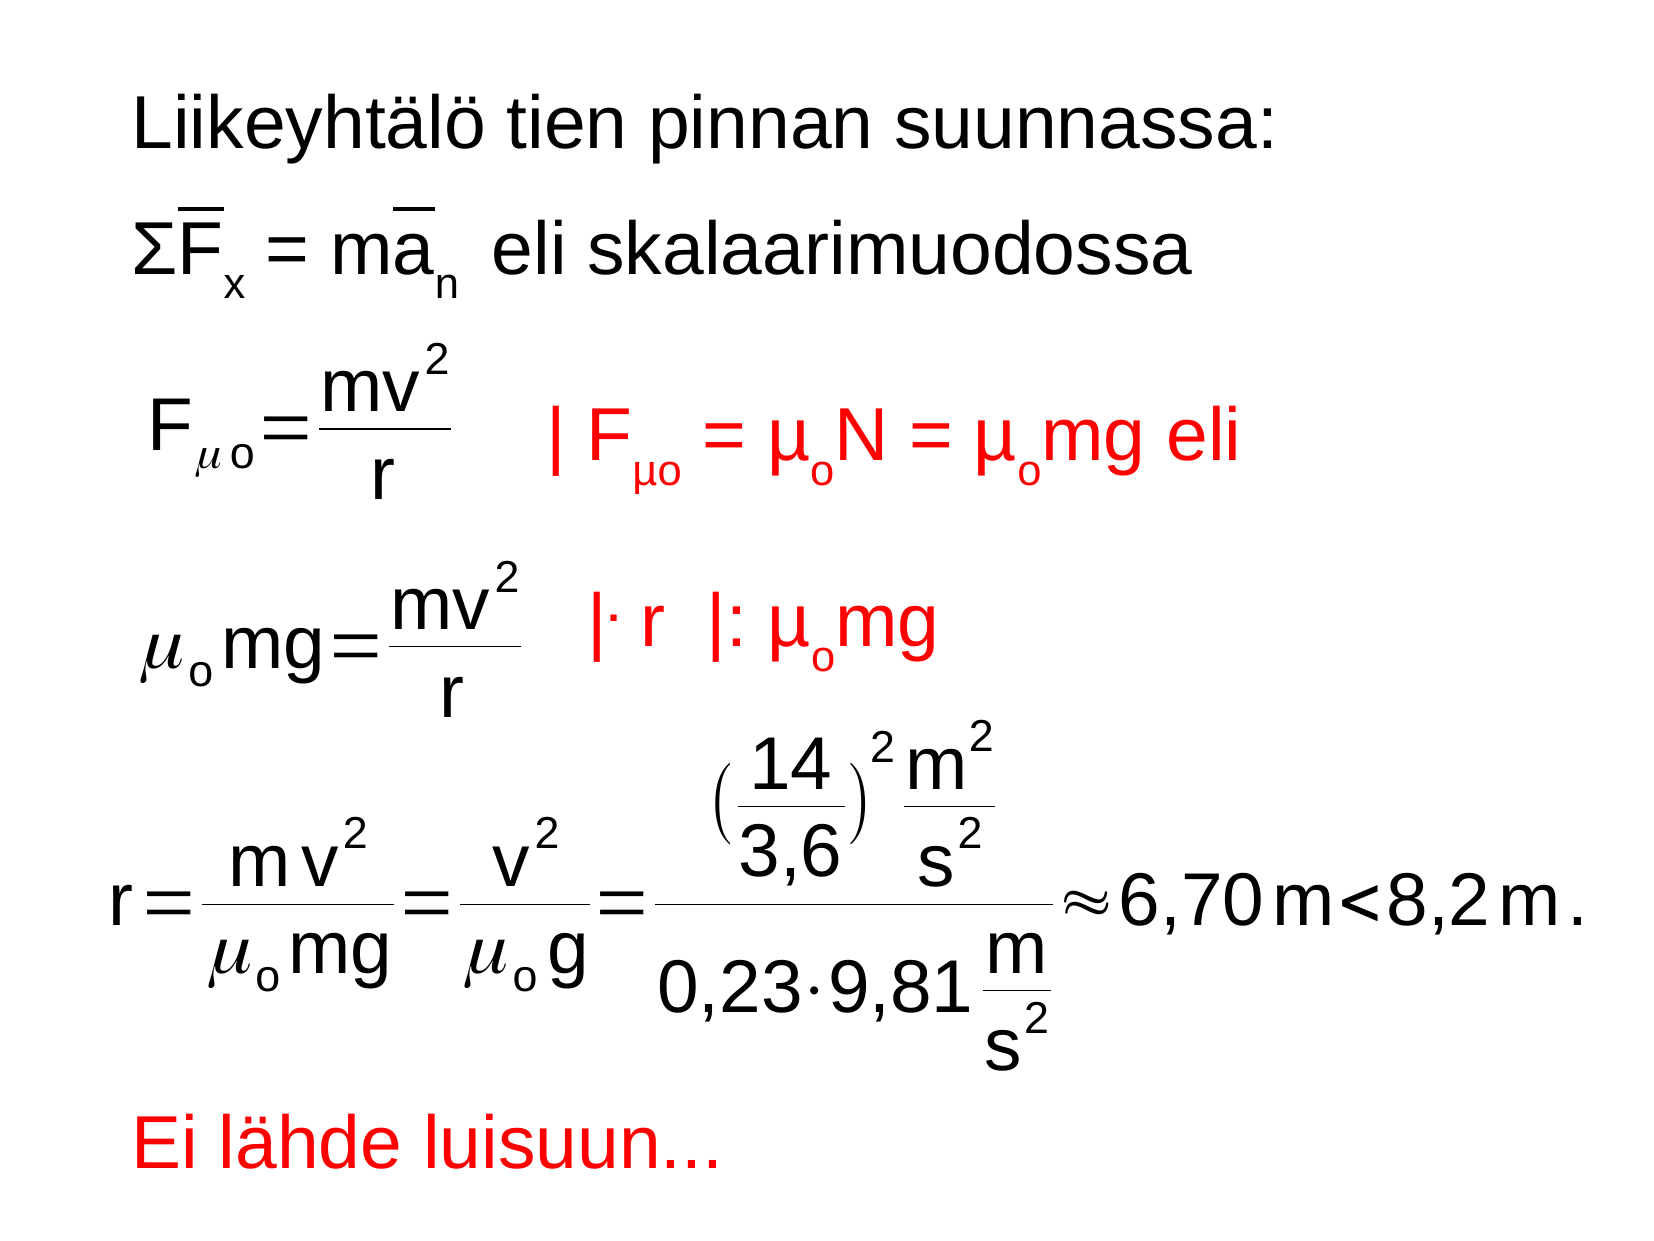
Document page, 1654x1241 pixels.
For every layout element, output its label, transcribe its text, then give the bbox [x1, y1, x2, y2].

text_box Liikeyhtälö tien pinnan suunnassa: ΣFx = man eli skalaarimuodossa | Fµo = µoN = µomg eli |. r |: µomg Ei lähde luisuun... [116, 72, 1402, 711]
chart [141, 333, 458, 515]
chart [102, 551, 1595, 1087]
text_box Liikeyhtälö tien pinnan suunnassa: ΣFx = man eli skalaarimuodossa | Fµo = µoN = µomg eli |. r |: µomg Ei lähde luisuun... [116, 1087, 1402, 1192]
